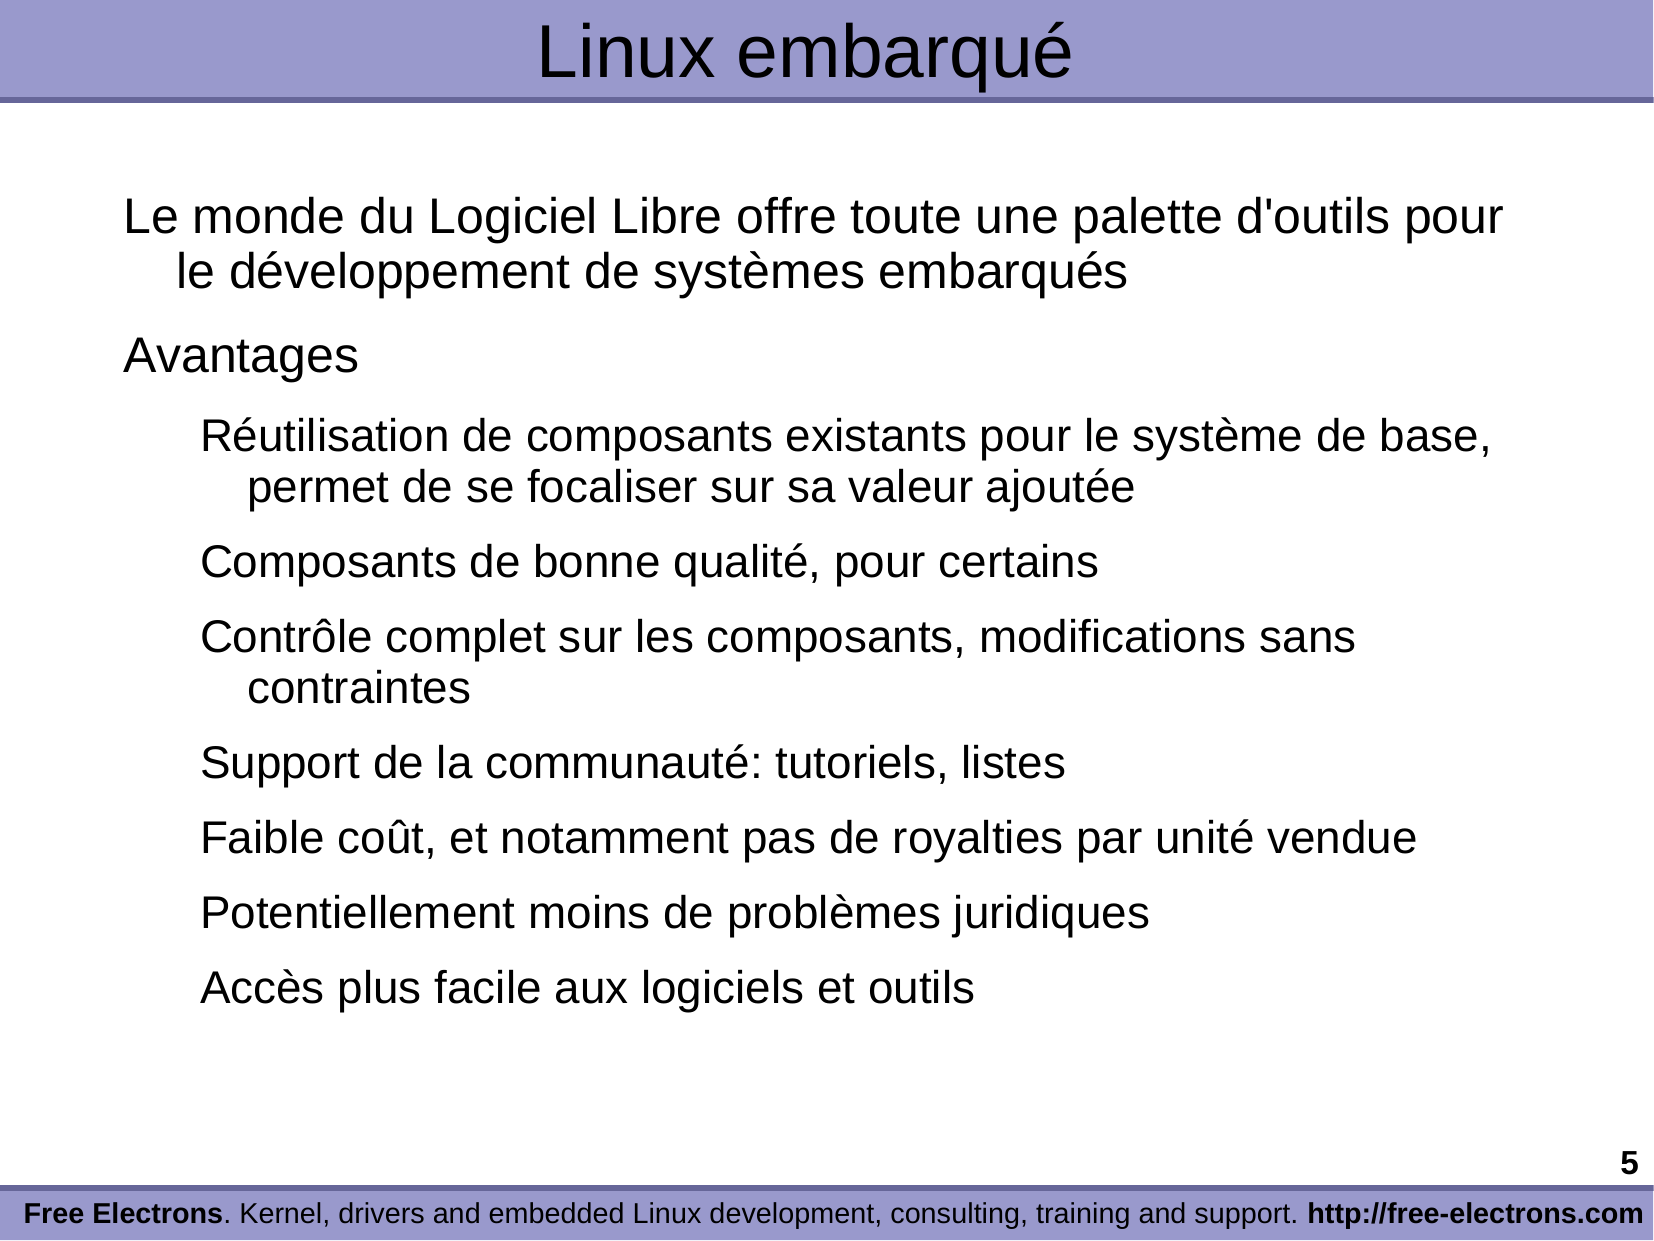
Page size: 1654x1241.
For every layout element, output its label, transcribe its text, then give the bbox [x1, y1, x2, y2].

list Le monde du Logiciel Libre offre toute une palette d'outils pour le développement de systèmes embarqués Avantages Réutilisation de composants existants pour le système de base, permet de se focaliser sur sa valeur ajoutée Composants de bonne qualité, pour certains Contrôle complet sur les composants, modifications sans contraintes Support de la communauté: tutoriels, listes Faible coût, et notamment pas de royalties par unité vendue Potentiellement moins de problèmes juridiques Accès plus facile aux logiciels et outils [105, 188, 1518, 1084]
title Linux embarqué [60, 4, 1551, 98]
